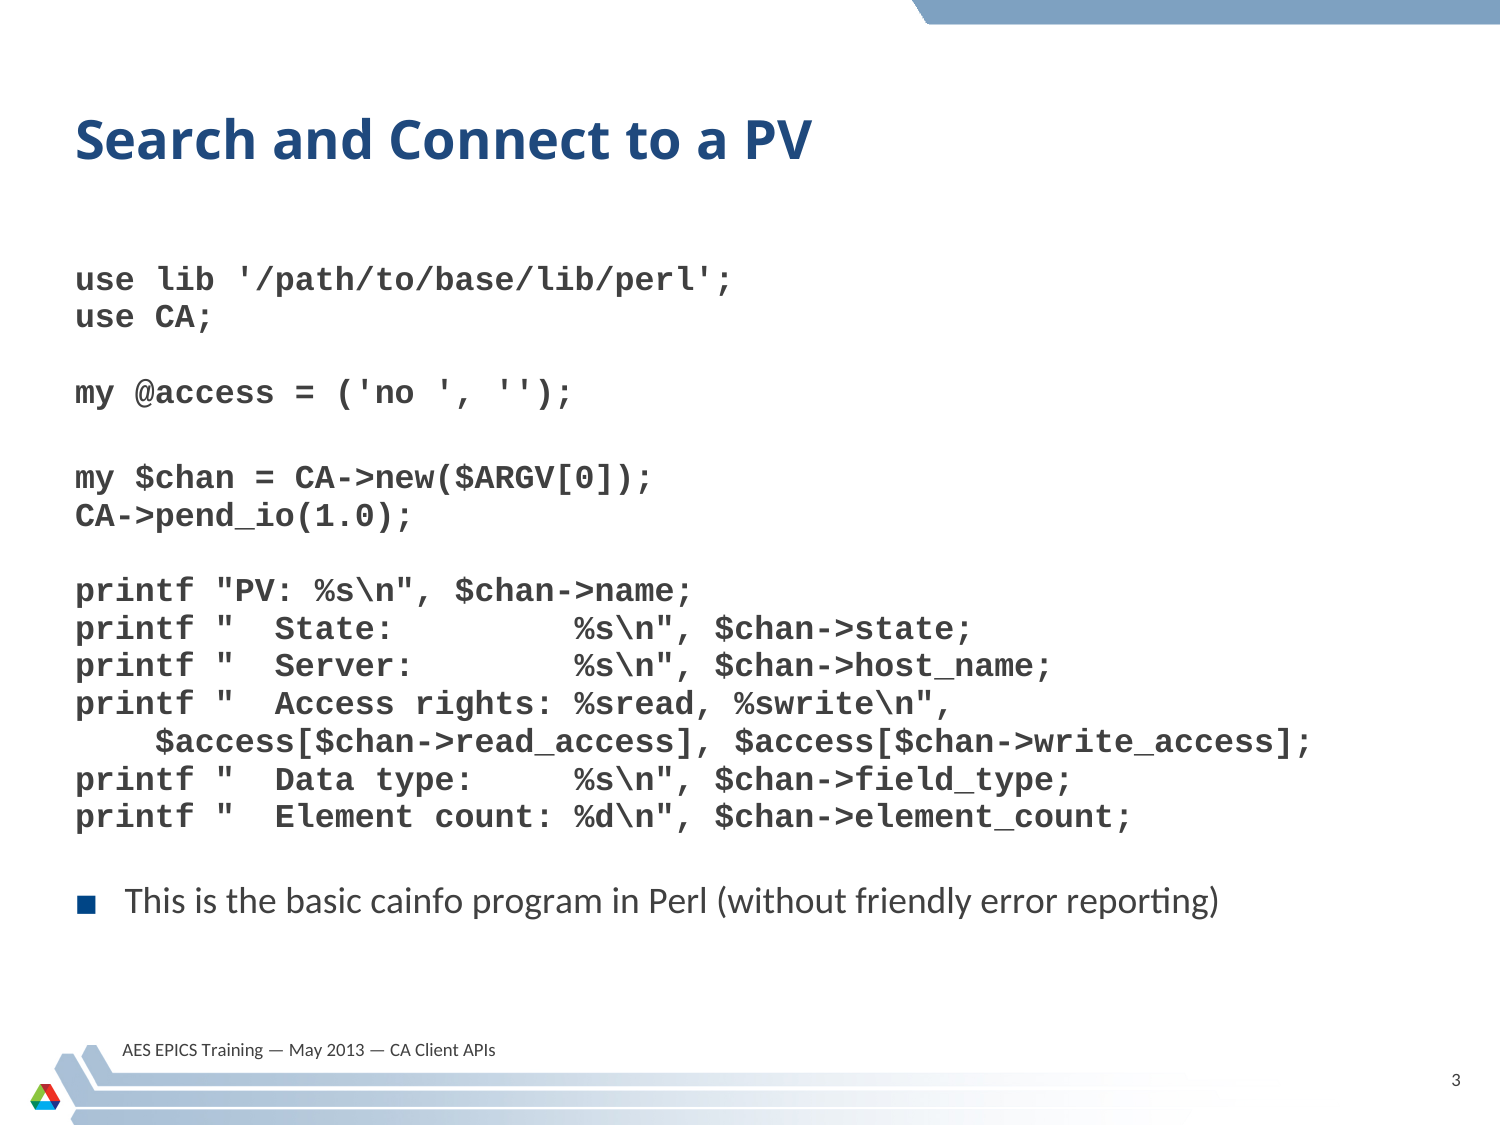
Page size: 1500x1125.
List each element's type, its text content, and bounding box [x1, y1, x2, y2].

picture [0, 1037, 1500, 1125]
picture [0, 0, 1500, 26]
list use lib '/path/to/base/lib/perl'; use CA; my @access = ('no ', ''); my $chan = CA->new($ARGV[0]); CA->pend_io(1.0); printf "PV: %s\n", $chan->name; printf " State: %s\n", $chan->state; printf " Server: %s\n", $chan->host_name; printf " Access rights: %sread, %swrite\n", $access[$chan->read_access], $access[$chan->write_access]; printf " Data type: %s\n", $chan->field_type; printf " Element count: %d\n", $chan->element_count; This is the basic cainfo program in Perl (without friendly error reporting) [75, 262, 1426, 991]
title Search and Connect to a PV [75, 52, 1426, 226]
